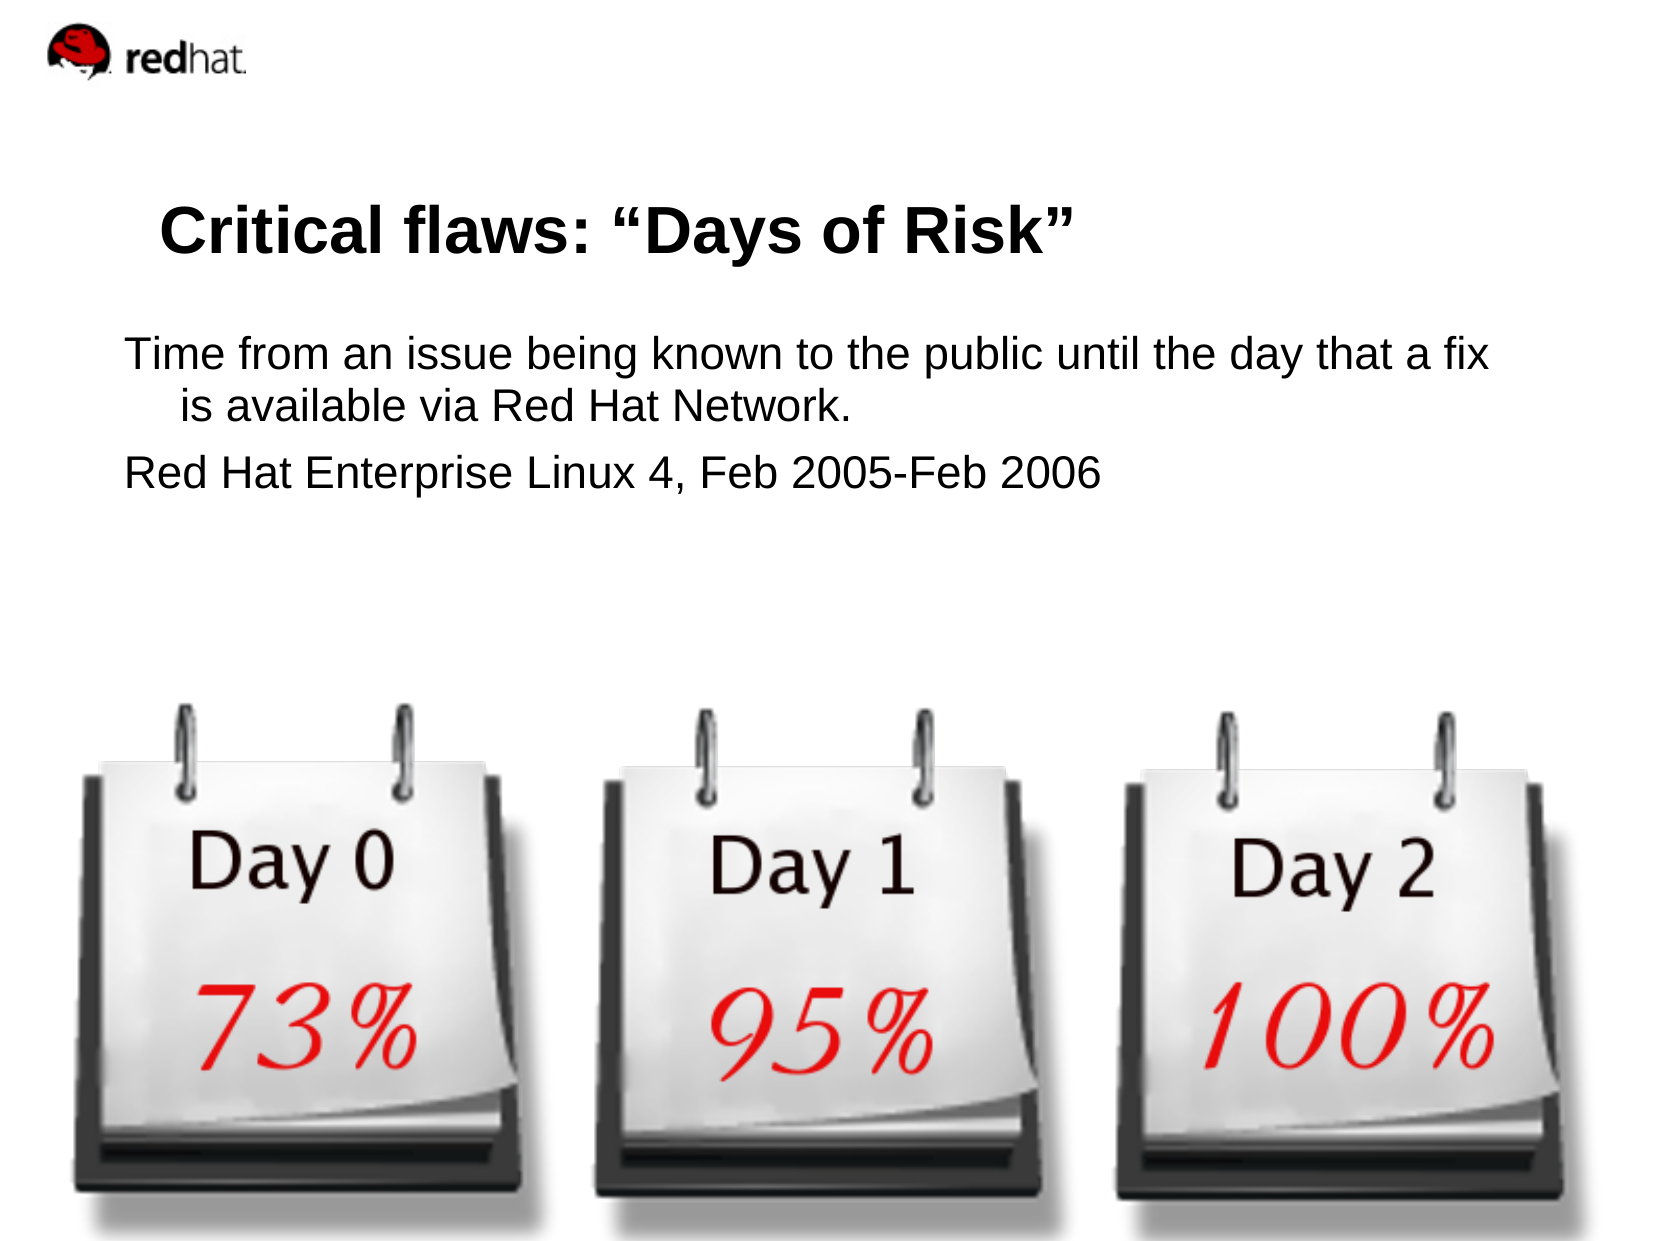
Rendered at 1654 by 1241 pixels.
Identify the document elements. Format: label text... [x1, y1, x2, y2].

title Critical flaws: “Days of Risk” [123, 175, 1530, 286]
picture [0, 562, 1654, 1241]
picture [46, 21, 246, 89]
list Time from an issue being known to the public until the day that a fix is available via Red Hat Network. Red Hat Enterprise Linux 4, Feb 2005-Feb 2006 [123, 328, 1530, 570]
